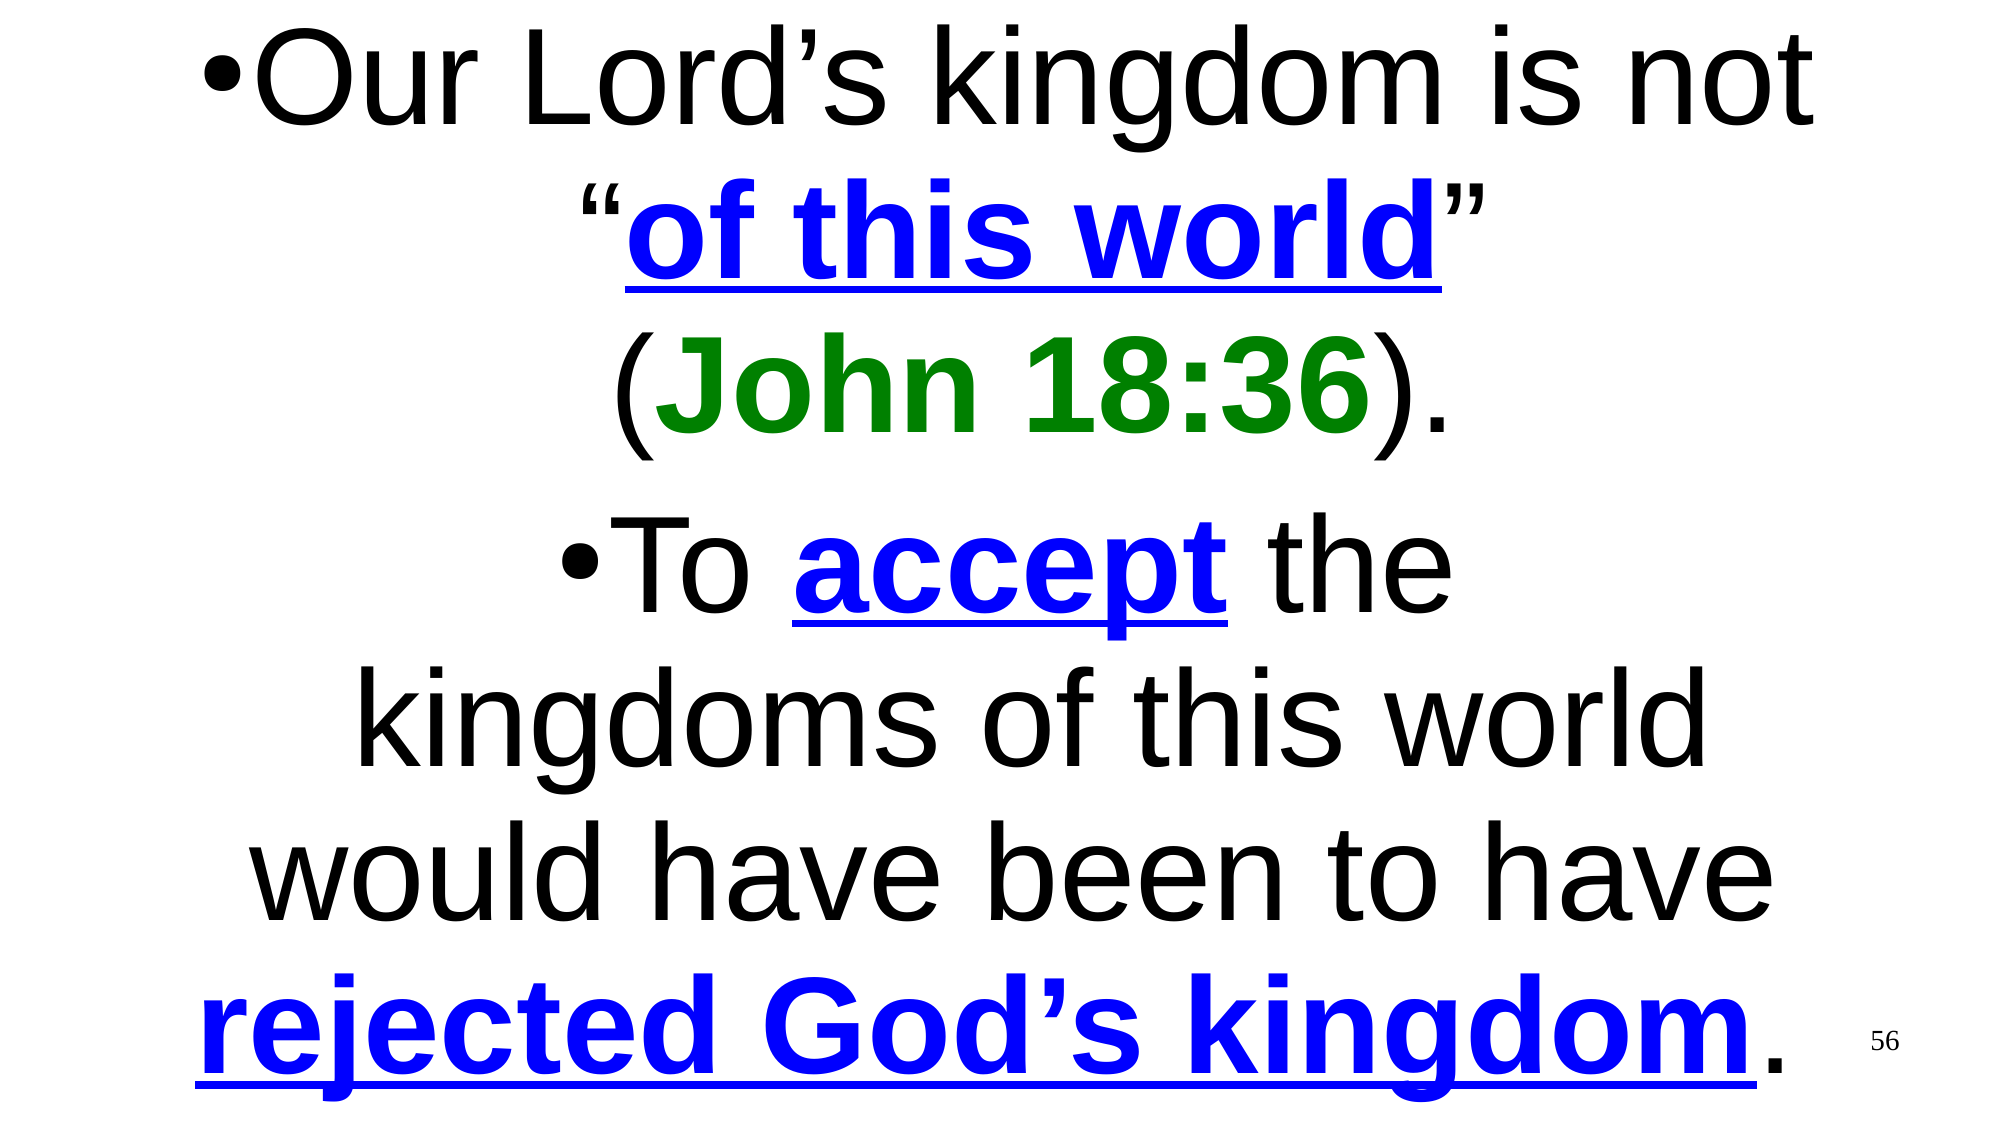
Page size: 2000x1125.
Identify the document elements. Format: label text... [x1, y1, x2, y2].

list Our Lord’s kingdom is not “of this world” (John 18:36). To accept the kingdoms of this world would have been to have rejected God’s kingdom. [0, 0, 1996, 1123]
